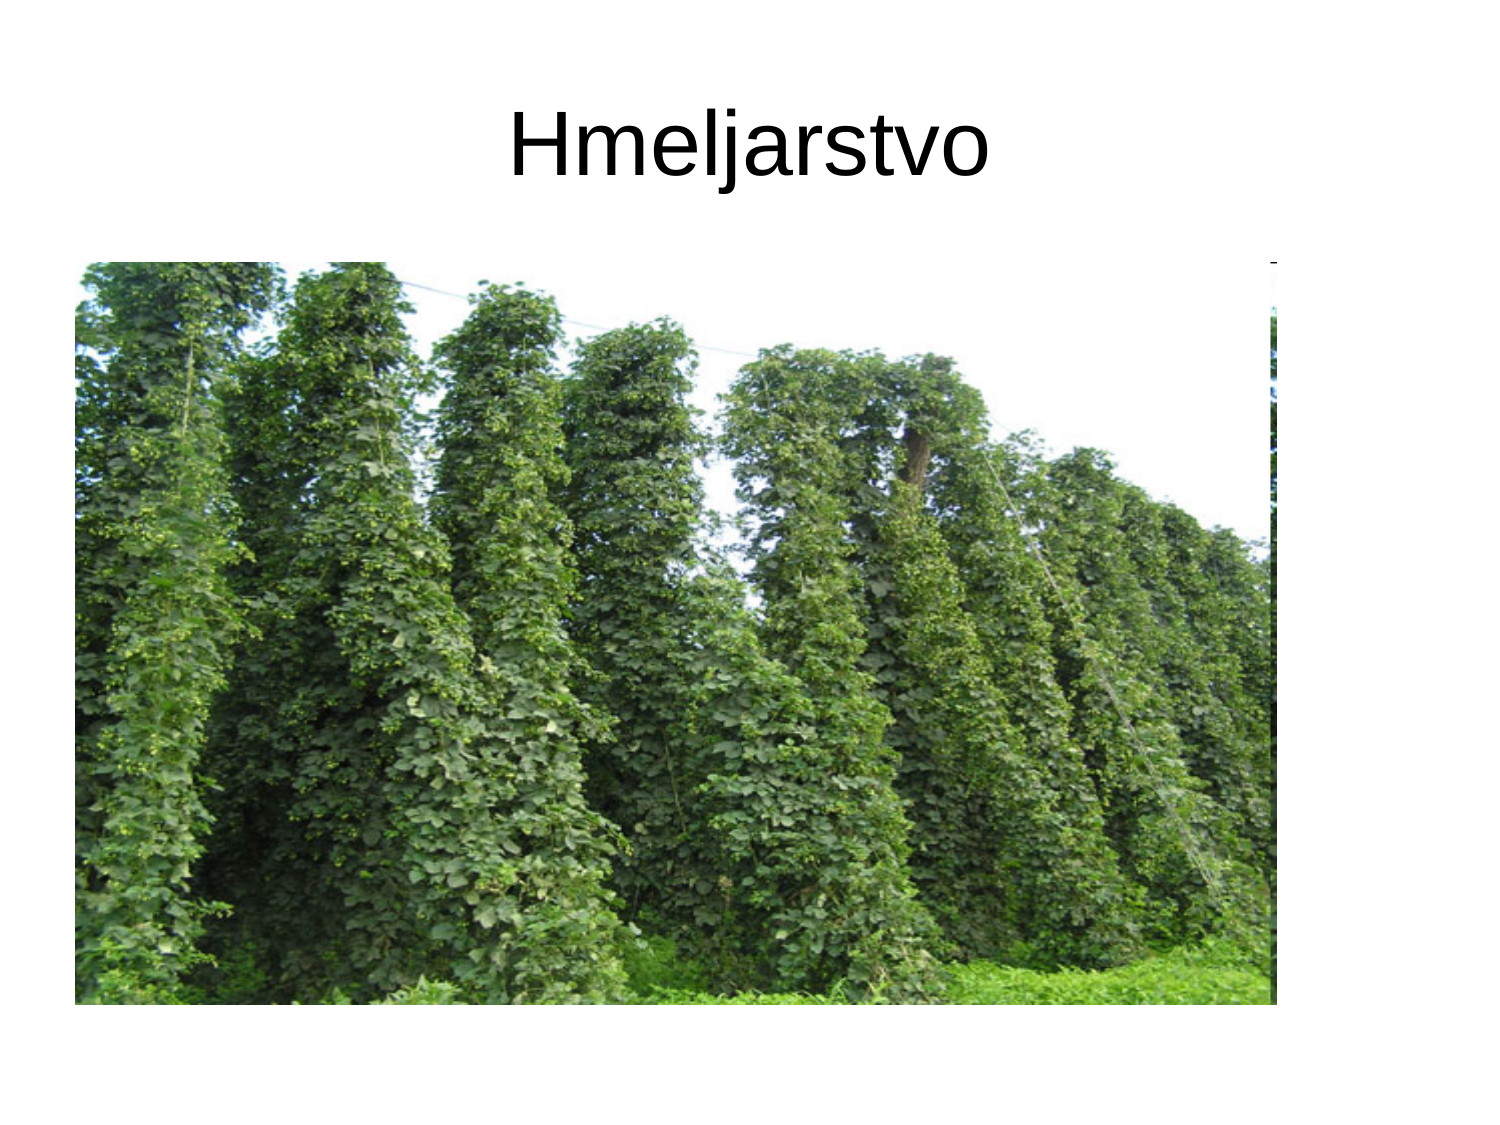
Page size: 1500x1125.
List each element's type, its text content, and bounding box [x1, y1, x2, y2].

picture [75, 262, 1277, 1005]
title Hmeljarstvo [75, 45, 1426, 233]
